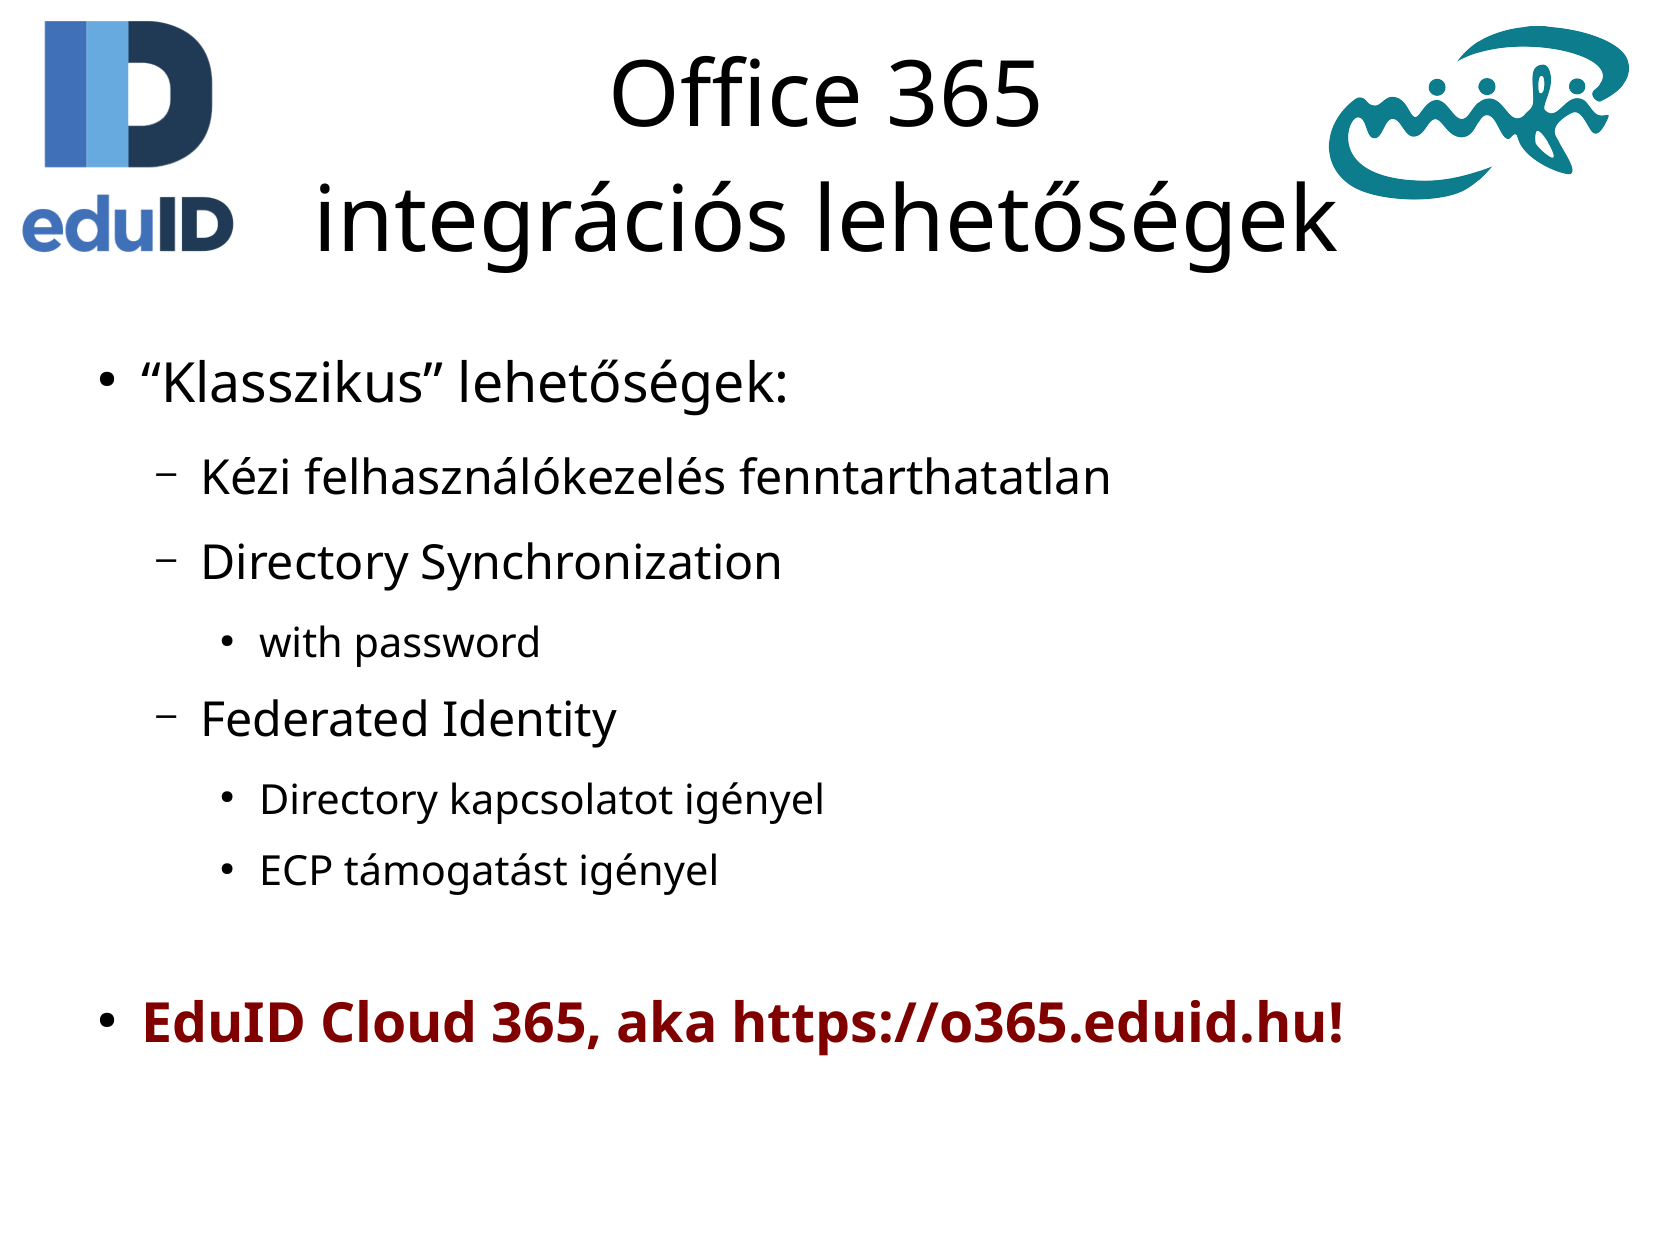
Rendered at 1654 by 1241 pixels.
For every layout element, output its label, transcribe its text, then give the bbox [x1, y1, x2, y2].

list “Klasszikus” lehetőségek: Kézi felhasználókezelés fenntarthatatlan Directory Synchronization with password Federated Identity Directory kapcsolatot igényel ECP támogatást igényel EduID Cloud 365, aka https://o365.eduid.hu! [82, 343, 1571, 1063]
picture [1328, 26, 1629, 200]
title Office 365 integrációs lehetőségek [82, 28, 1571, 278]
picture [3, 0, 254, 272]
